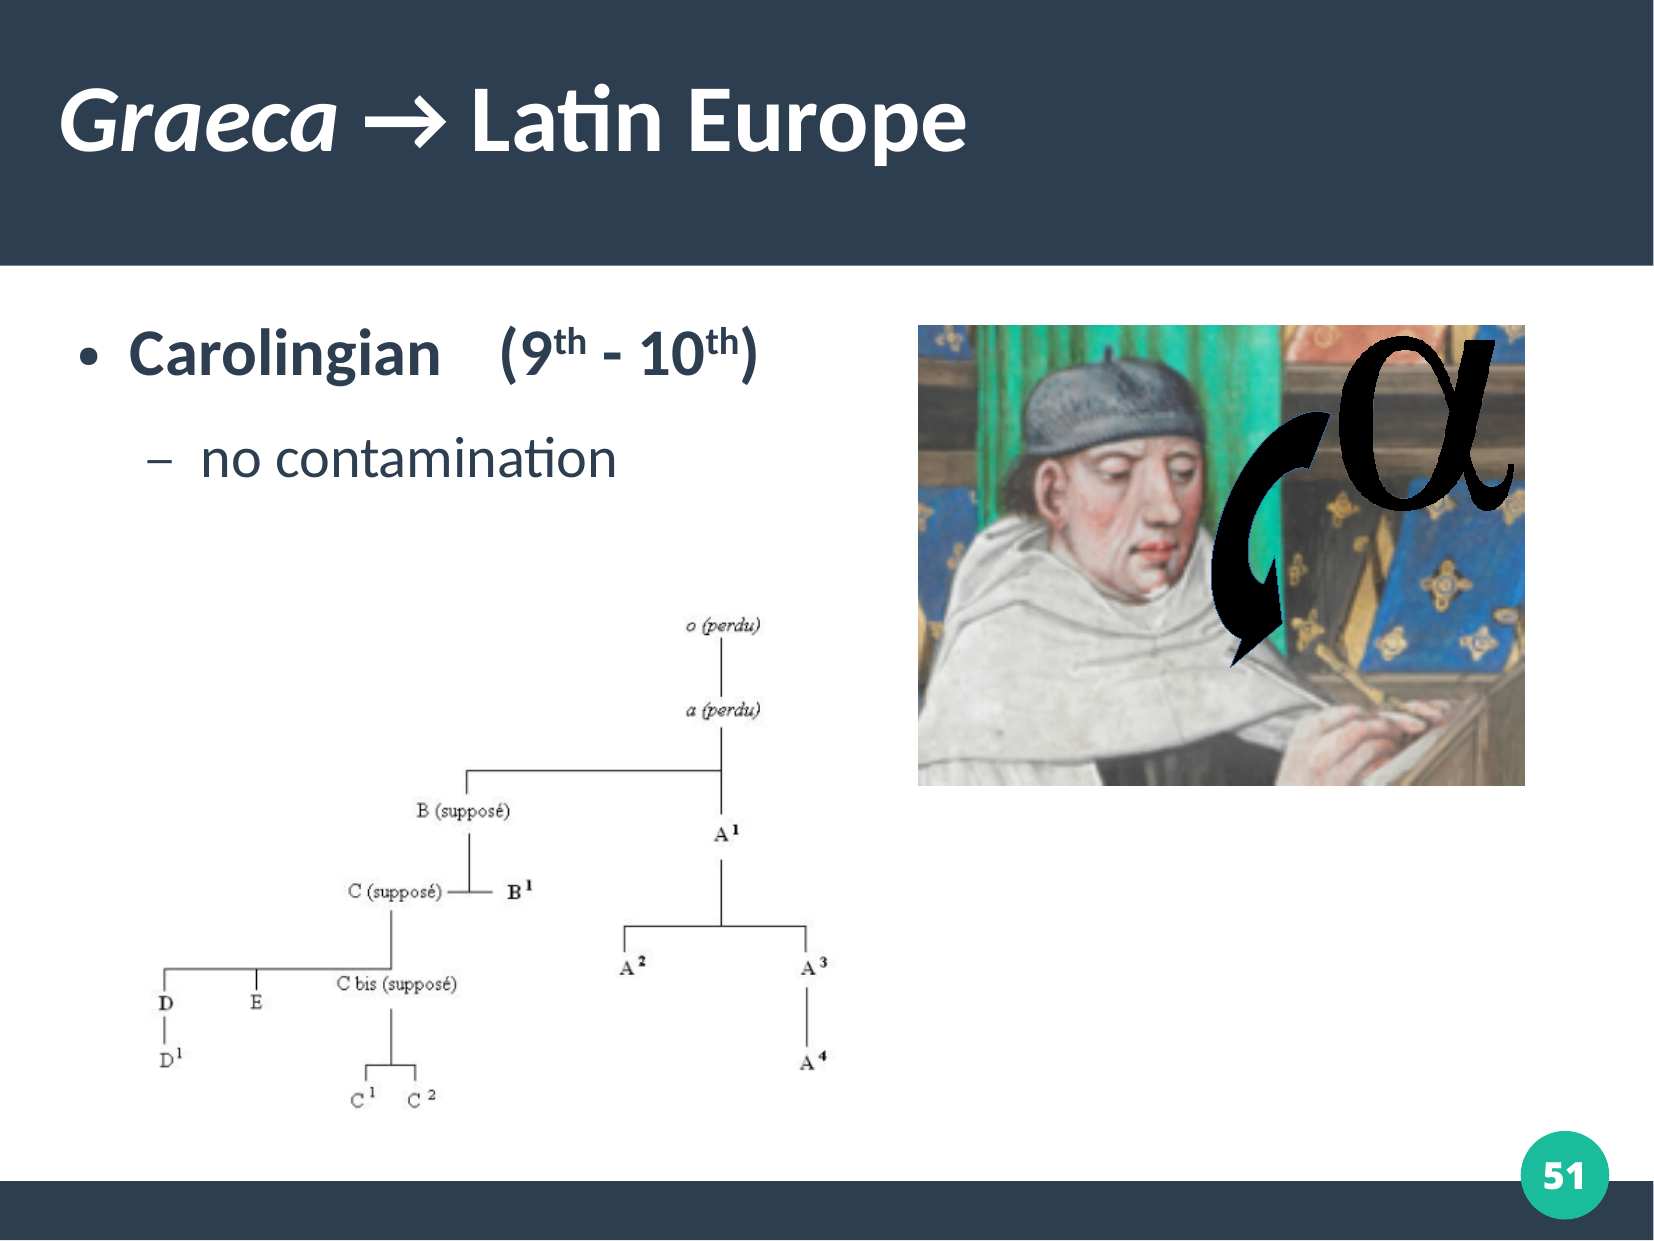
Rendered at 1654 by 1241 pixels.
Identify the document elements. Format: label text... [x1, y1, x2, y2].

title Graeca → Latin Europe [59, 49, 1595, 207]
picture [918, 247, 1528, 786]
text_box [1211, 411, 1331, 668]
picture [60, 554, 914, 1177]
list Carolingian (9th - 10th) no contamination [59, 324, 809, 1152]
